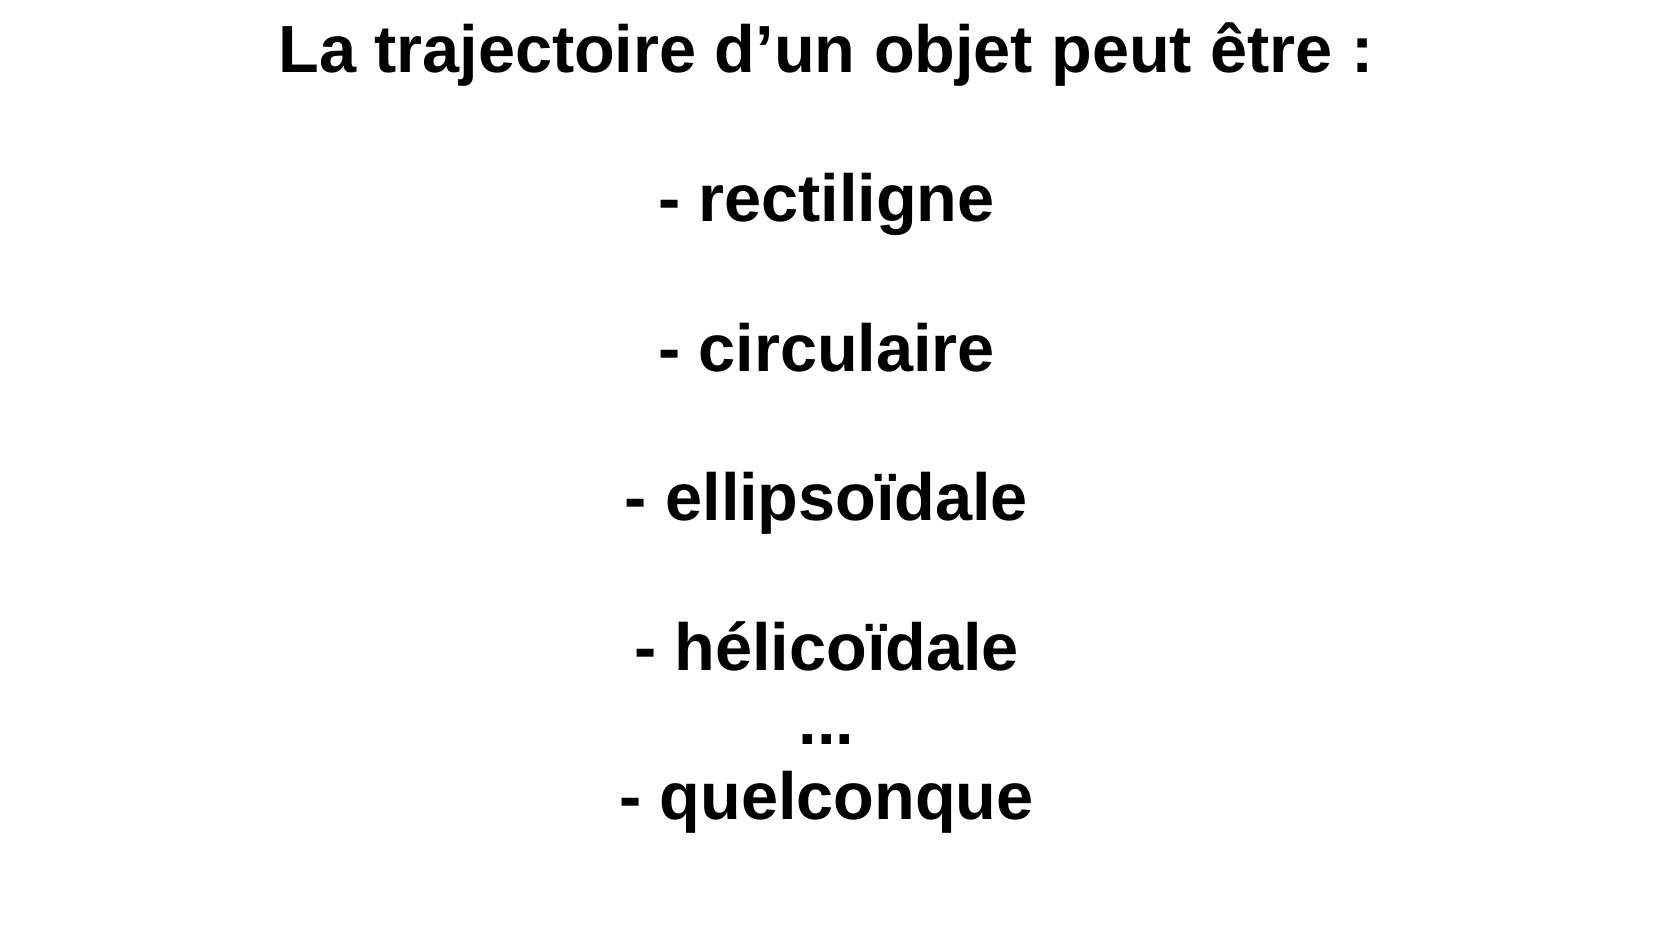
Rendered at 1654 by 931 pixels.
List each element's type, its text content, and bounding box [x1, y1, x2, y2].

subtitle La trajectoire d’un objet peut être : - rectiligne - circulaire - ellipsoïdale - hélicoïdale ... - quelconque [82, 11, 1571, 835]
